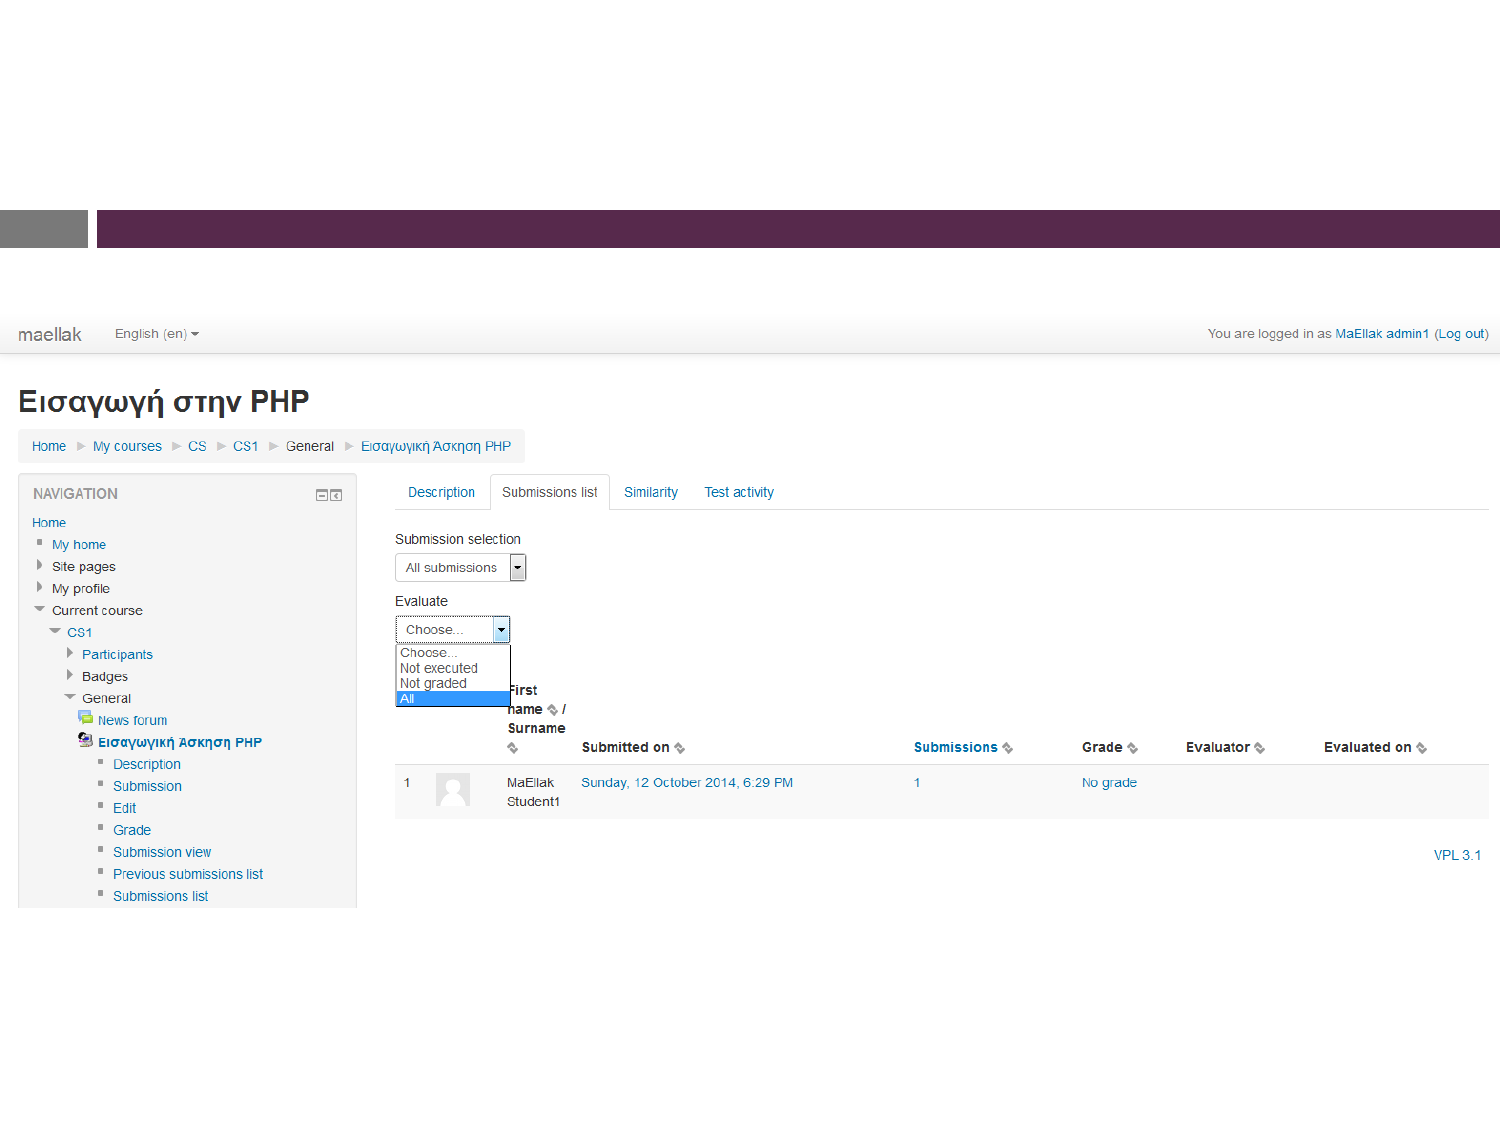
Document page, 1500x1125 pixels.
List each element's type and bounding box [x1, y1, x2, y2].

picture [0, 314, 1500, 908]
